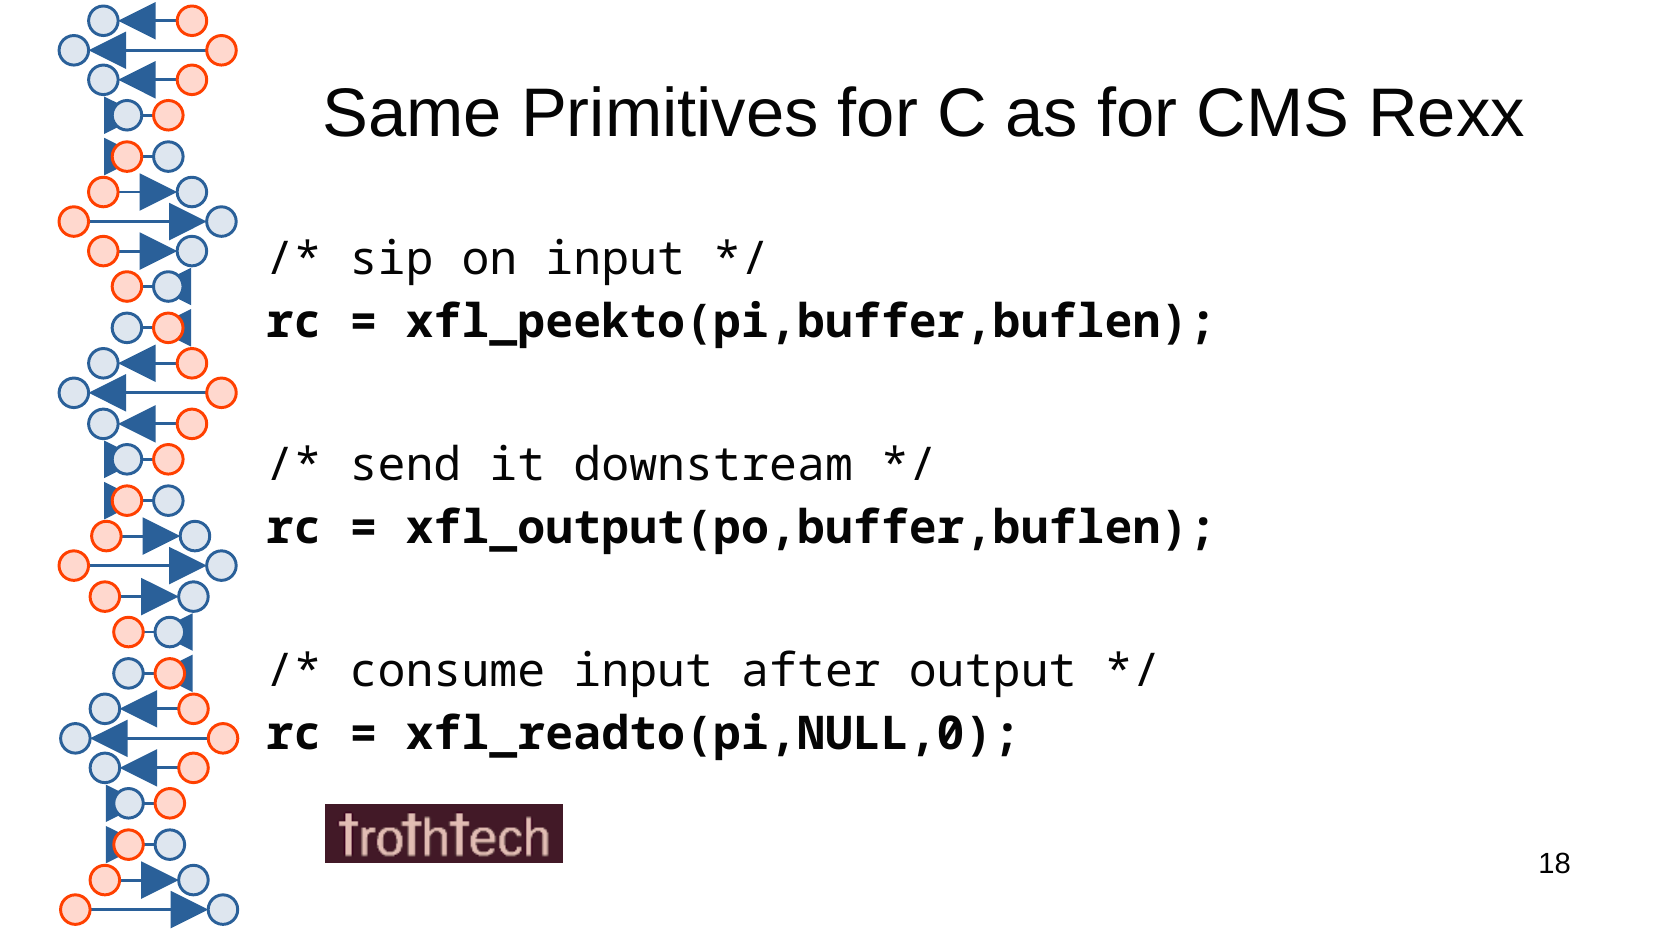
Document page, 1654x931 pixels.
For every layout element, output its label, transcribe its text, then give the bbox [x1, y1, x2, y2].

title Same Primitives for C as for CMS Rexx [265, 35, 1595, 189]
picture [325, 804, 563, 863]
list /* sip on input */ rc = xfl_peekto(pi,buffer,buflen); /* send it downstream */ rc = xfl_output(po,buffer,buflen); /* consume input after output */ rc = xfl_readto(pi,NULL,0); [265, 224, 1595, 764]
